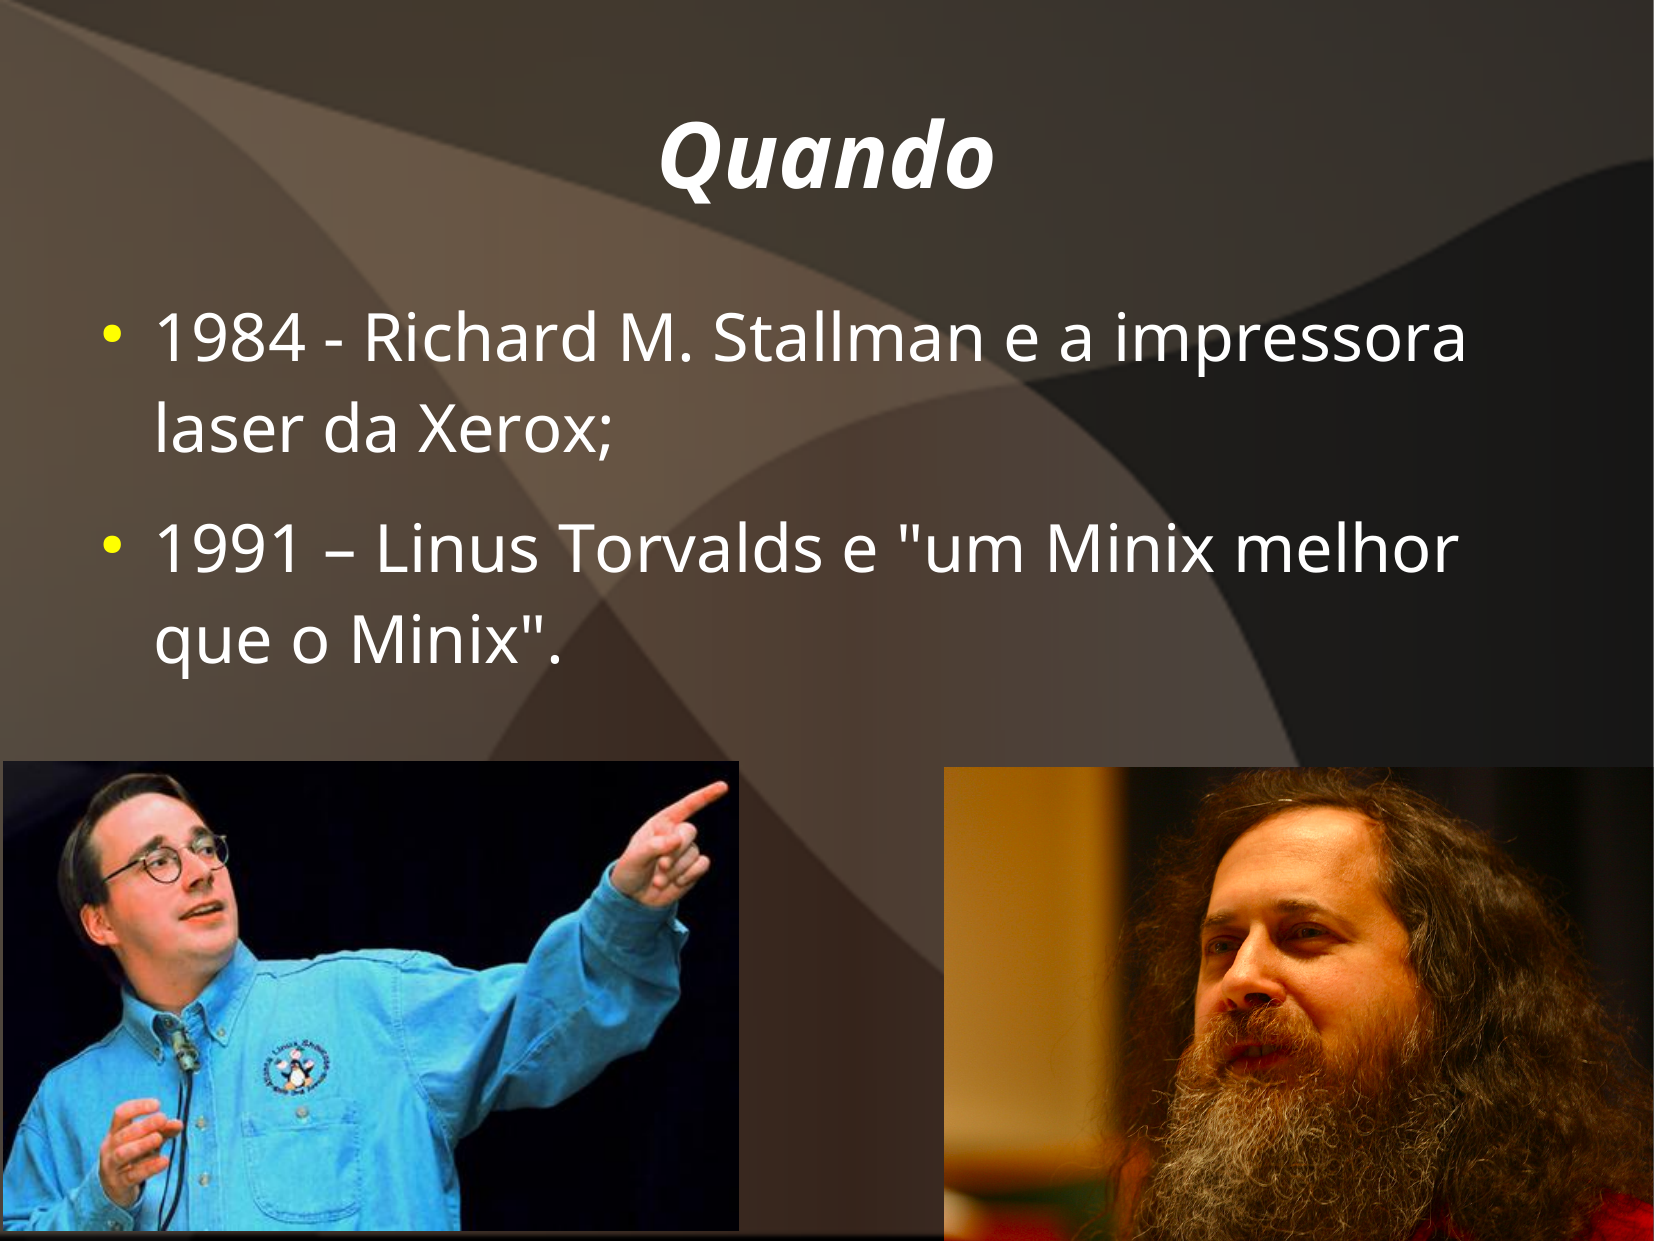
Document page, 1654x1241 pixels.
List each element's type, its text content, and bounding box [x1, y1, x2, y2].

title Quando [82, 49, 1571, 257]
picture [0, 0, 1654, 1241]
list 1984 - Richard M. Stallman e a impressora laser da Xerox; 1991 – Linus Torvalds e "um Minix melhor que o Minix". [82, 290, 1571, 995]
